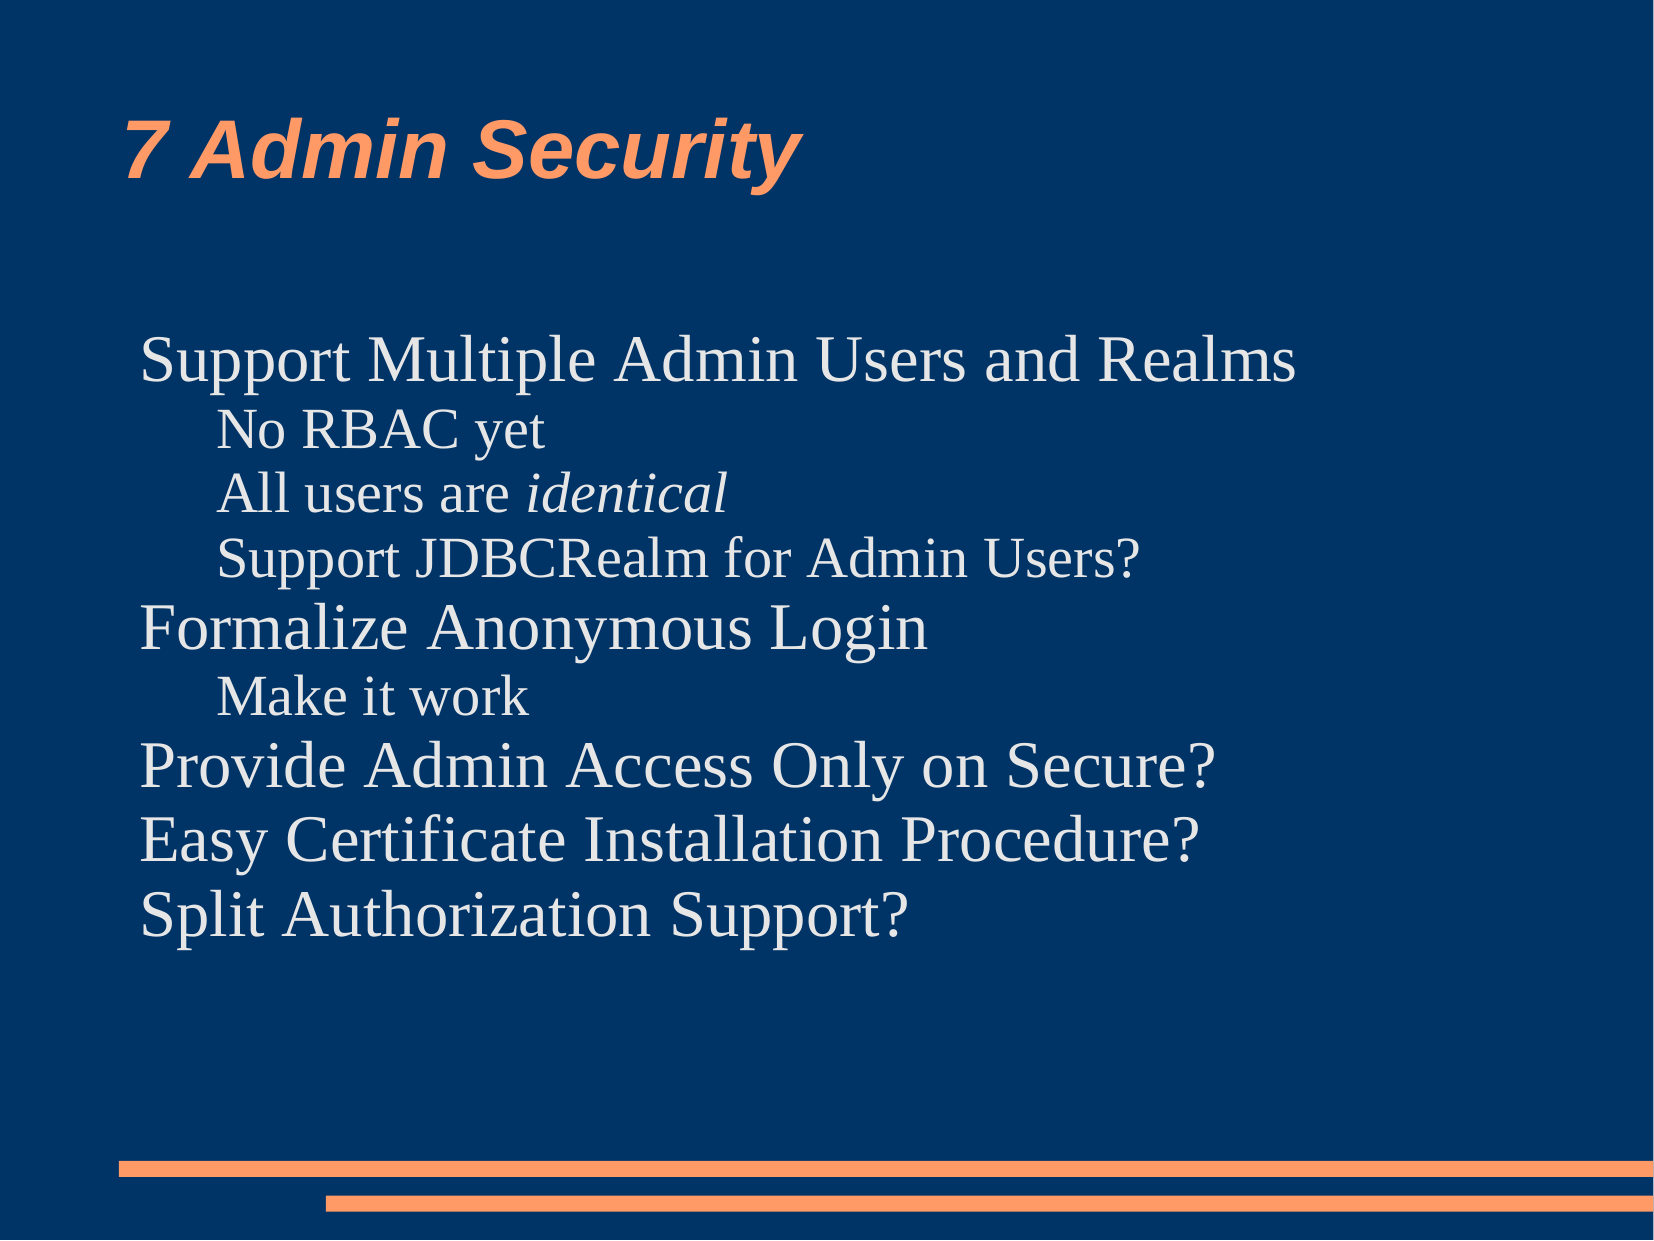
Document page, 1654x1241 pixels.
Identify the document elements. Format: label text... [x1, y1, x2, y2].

list Support Multiple Admin Users and Realms No RBAC yet All users are identical Support JDBCRealm for Admin Users? Formalize Anonymous Login Make it work Provide Admin Access Only on Secure? Easy Certificate Installation Procedure? Split Authorization Support? [121, 322, 1561, 1133]
title 7 Admin Security [121, 46, 1534, 254]
